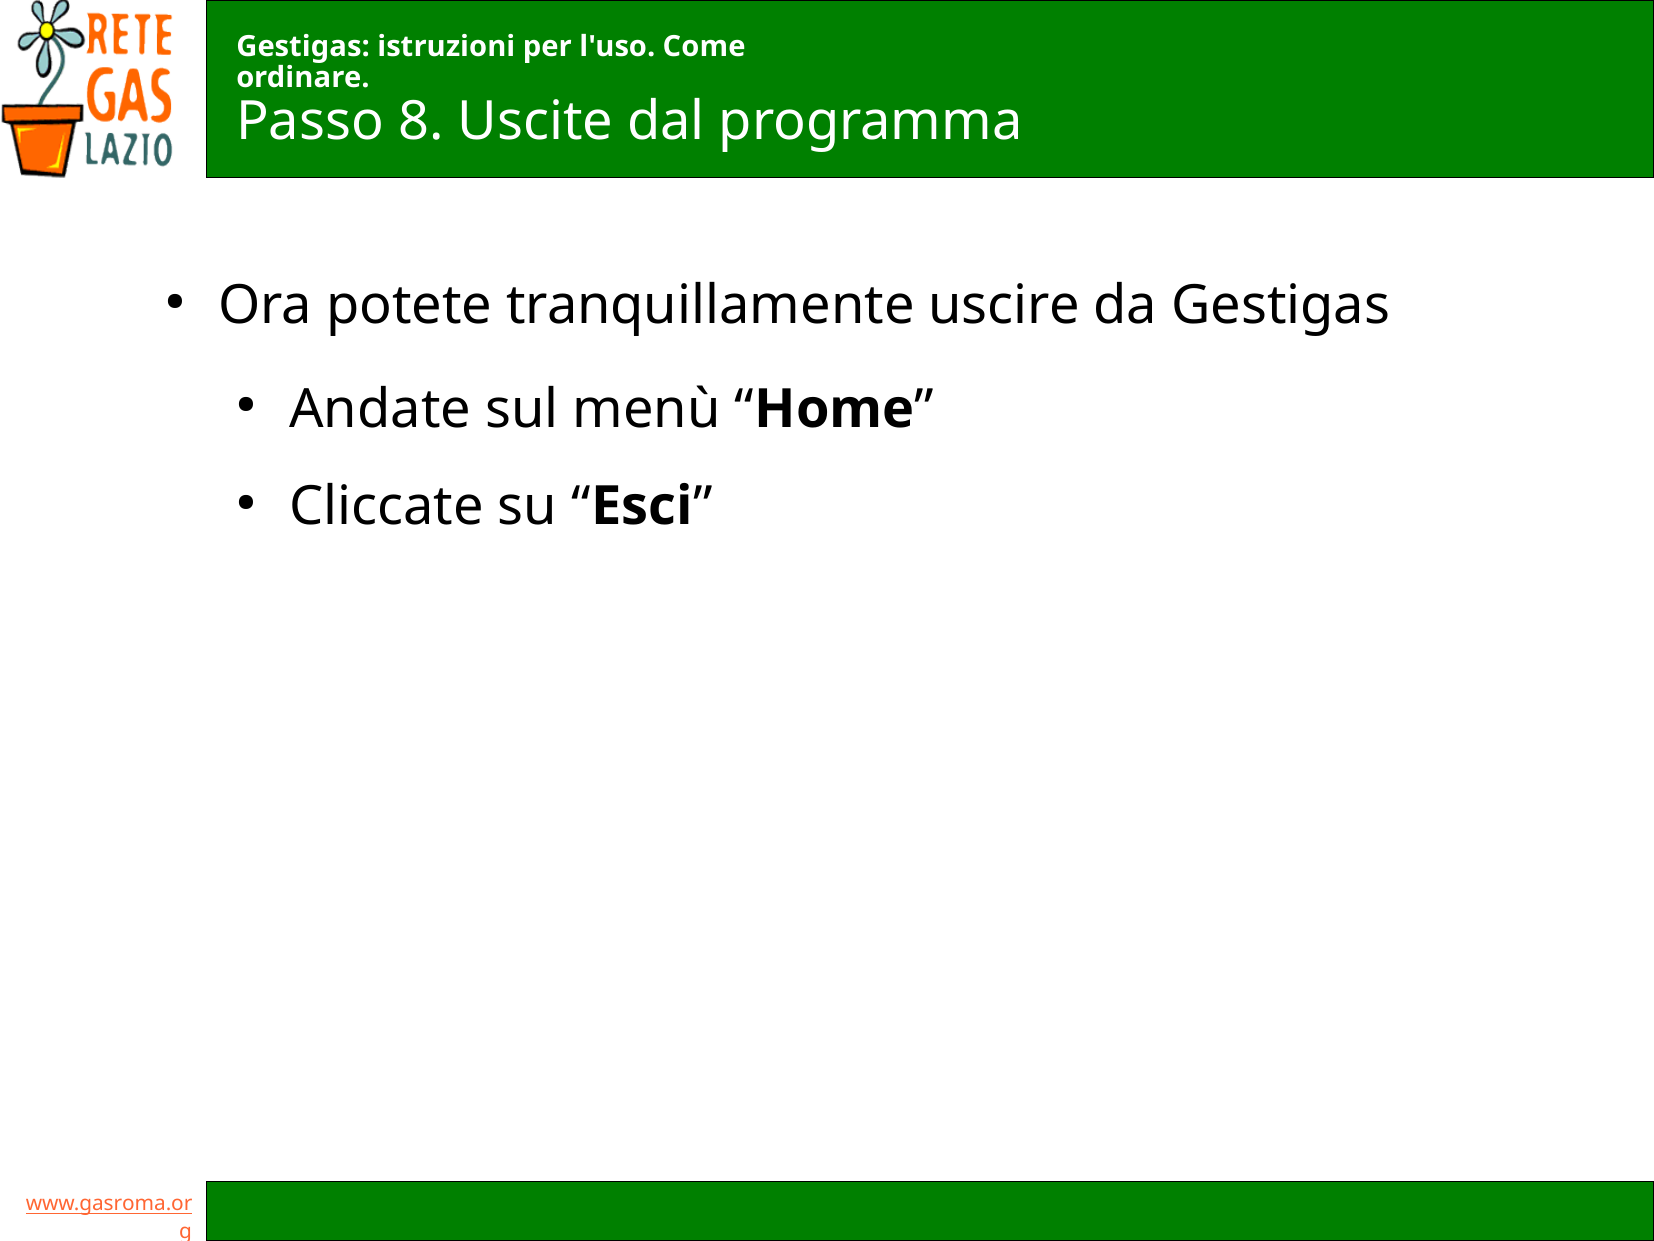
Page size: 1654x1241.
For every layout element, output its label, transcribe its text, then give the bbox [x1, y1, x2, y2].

picture [0, 0, 178, 178]
title Passo 8. Uscite dal programma [236, 59, 1577, 178]
list Ora potete tranquillamente uscire da Gestigas Andate sul menù “Home” Cliccate su “Esci” [147, 265, 1571, 1094]
